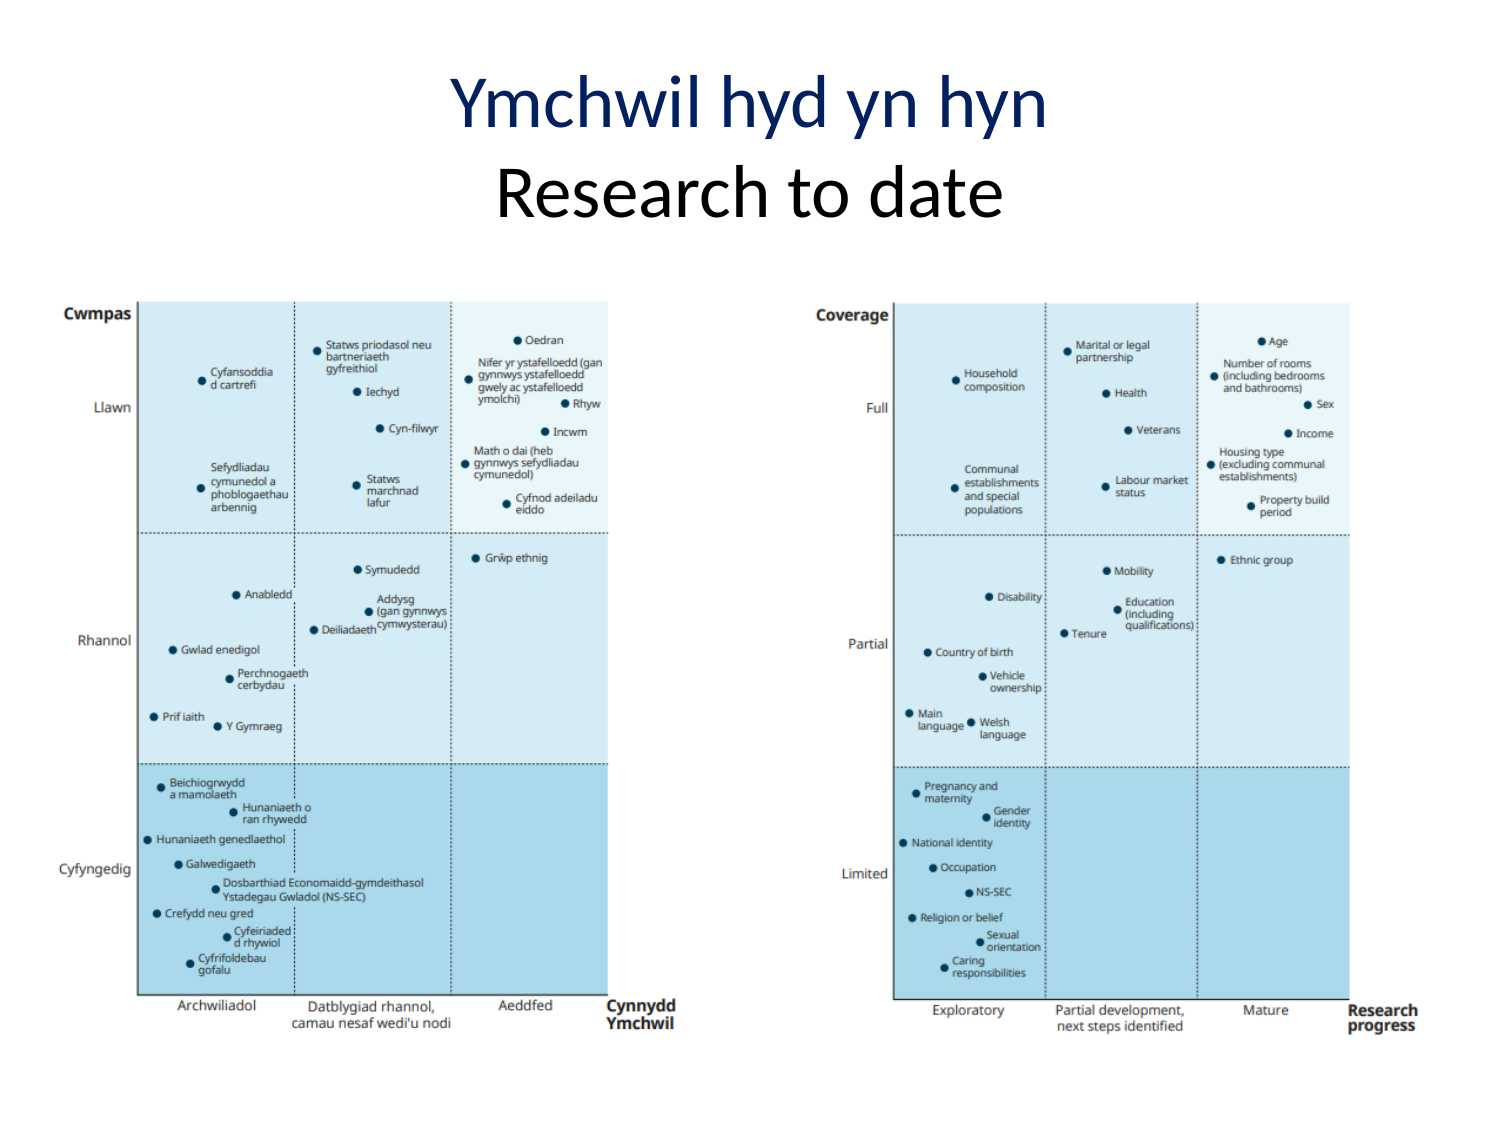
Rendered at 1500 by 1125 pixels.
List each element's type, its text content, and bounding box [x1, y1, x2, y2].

picture [811, 290, 1426, 1053]
title Ymchwil hyd yn hyn Research to date [75, 45, 1426, 233]
picture [53, 290, 689, 1048]
